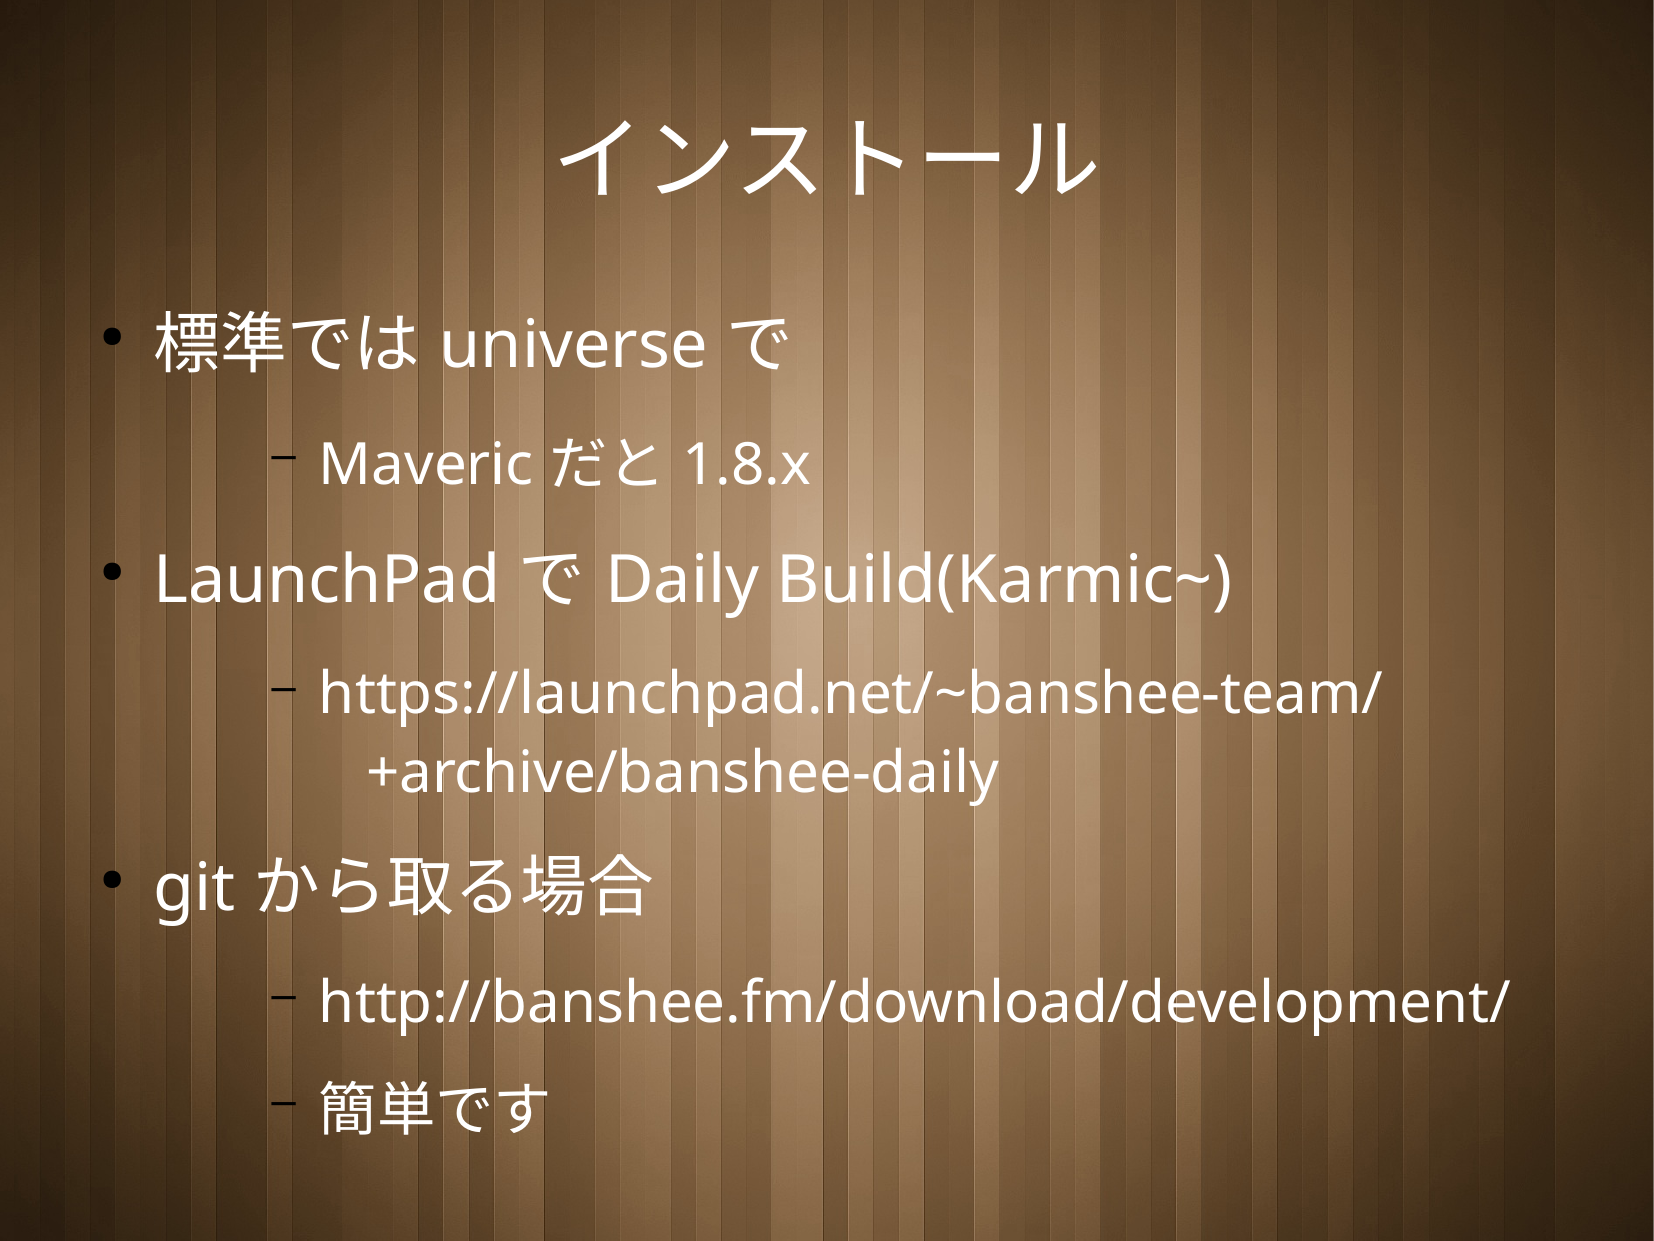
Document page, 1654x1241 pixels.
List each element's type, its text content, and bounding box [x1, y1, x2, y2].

list 標準ではuniverseで Mavericだと1.8.x LaunchPadでDaily Build(Karmic~) https://launchpad.net/~banshee-team/+archive/banshee-daily gitから取る場合 http://banshee.fm/download/development/ 簡単です [82, 290, 1571, 1094]
title インストール [82, 56, 1571, 250]
picture [0, 0, 1654, 1241]
